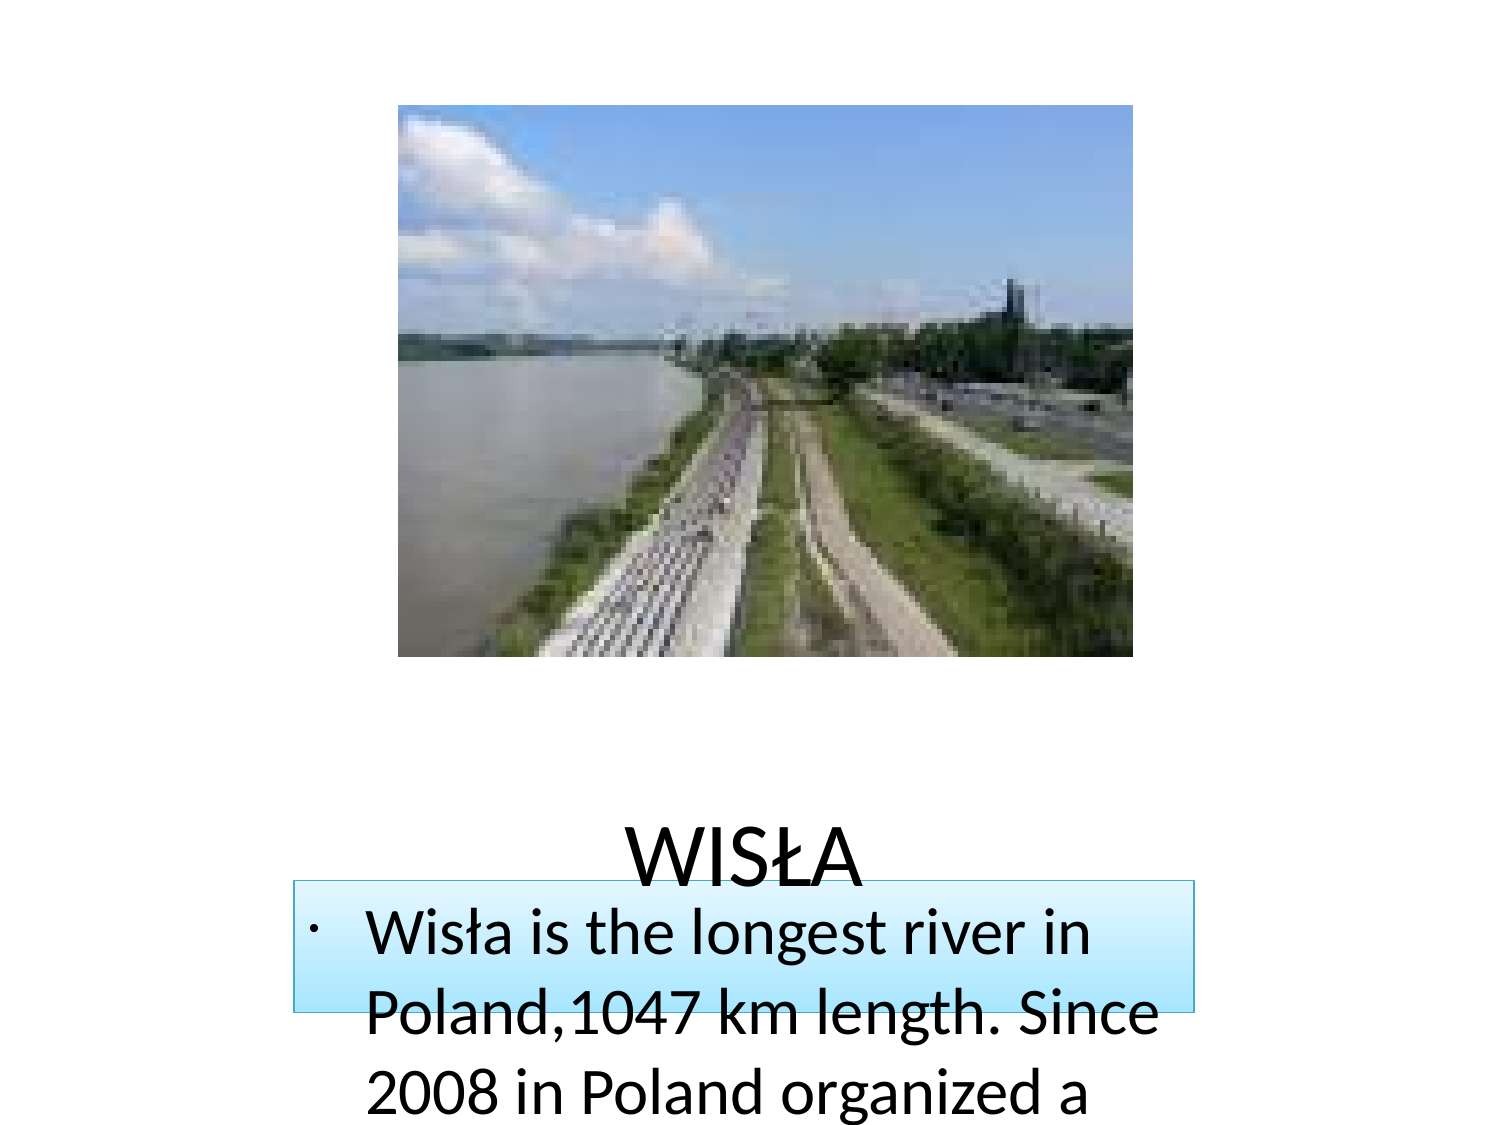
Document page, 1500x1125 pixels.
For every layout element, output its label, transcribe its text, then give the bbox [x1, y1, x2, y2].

title WISŁA [294, 787, 1194, 881]
picture [398, 105, 1133, 657]
list Wisła is the longest river in Poland,1047 km length. Since 2008 in Poland organized a celebration of the Vistula ,the is to promote all forms of water activity [294, 881, 1194, 1013]
